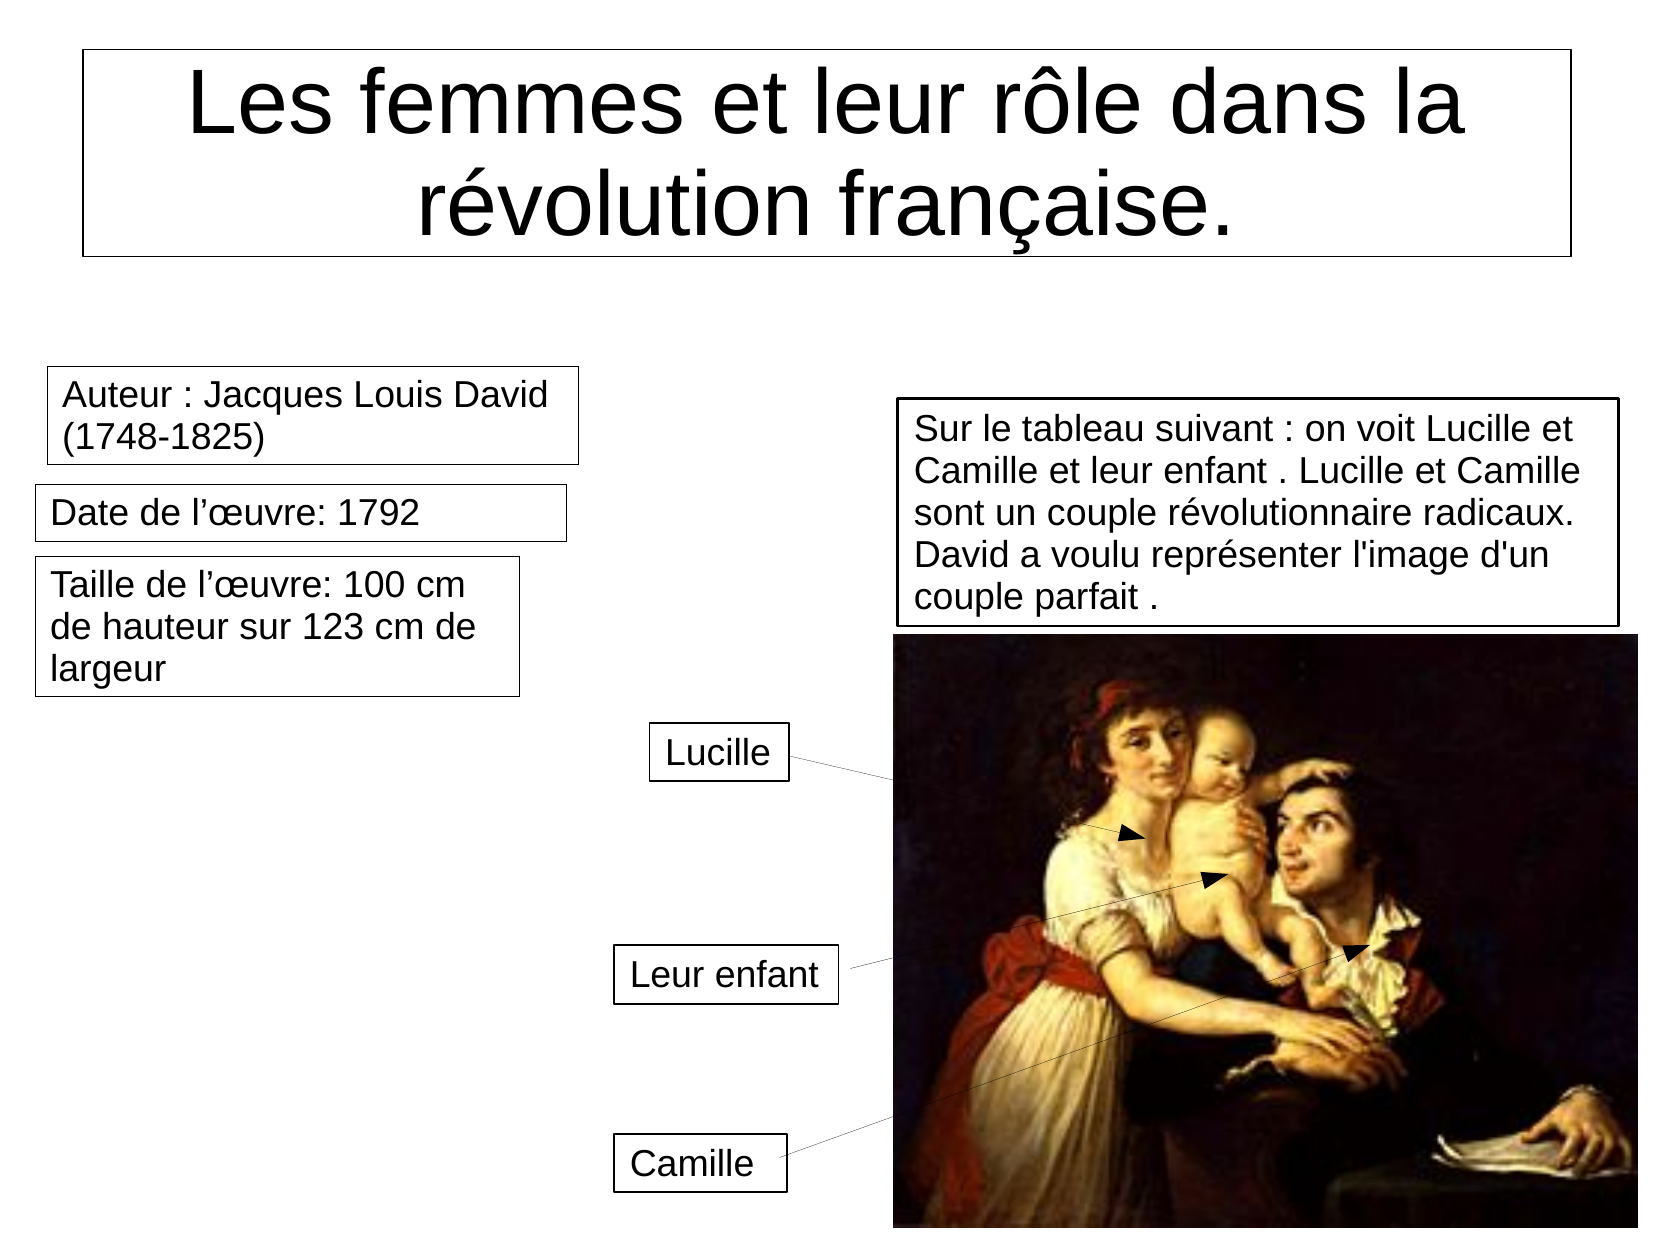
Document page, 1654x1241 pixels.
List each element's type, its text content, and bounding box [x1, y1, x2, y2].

text_box Camille [614, 1133, 787, 1191]
text_box Leur enfant [614, 944, 839, 1004]
text_box Taille de l’œuvre: 100 cm de hauteur sur 123 cm de largeur [35, 556, 520, 697]
text_box Lucille [649, 722, 789, 780]
text_box Auteur : Jacques Louis David (1748-1825) [47, 366, 579, 465]
title Les femmes et leur rôle dans la révolution française. [82, 49, 1571, 257]
text_box Date de l’œuvre: 1792 [35, 484, 567, 542]
picture [893, 634, 1638, 1228]
text_box Sur le tableau suivant : on voit Lucille et Camille et leur enfant . Lucille et Camille sont un couple révolutionnaire radicaux. David a voulu représenter l'image d'un couple parfait . [897, 398, 1619, 626]
